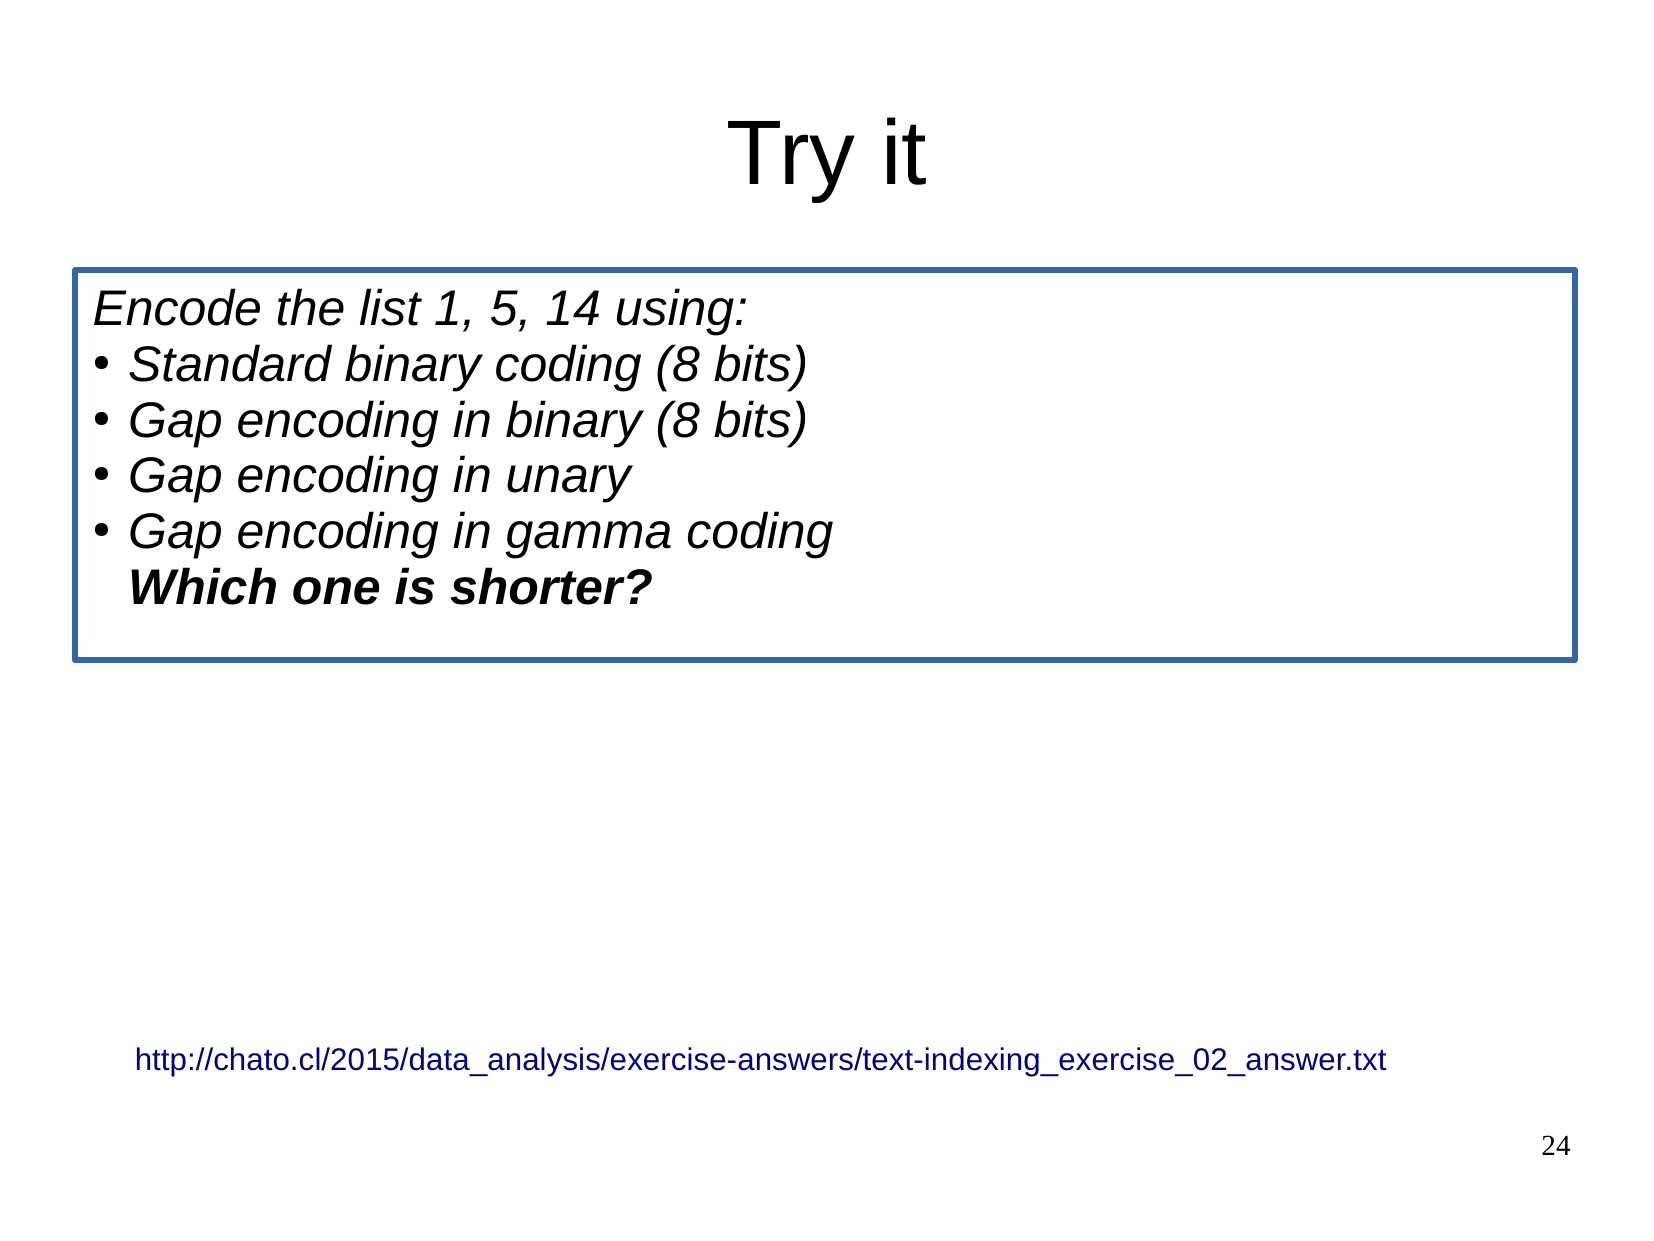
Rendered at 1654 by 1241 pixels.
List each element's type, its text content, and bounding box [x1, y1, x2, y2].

text_box http://chato.cl/2015/data_analysis/exercise-answers/text-indexing_exercise_02_answer.txt [120, 1035, 1516, 1086]
title Try it [82, 49, 1571, 257]
text_box Encode the list 1, 5, 14 using: Standard binary coding (8 bits) Gap encoding in binary (8 bits) Gap encoding in unary Gap encoding in gamma coding Which one is shorter? [75, 270, 1576, 661]
